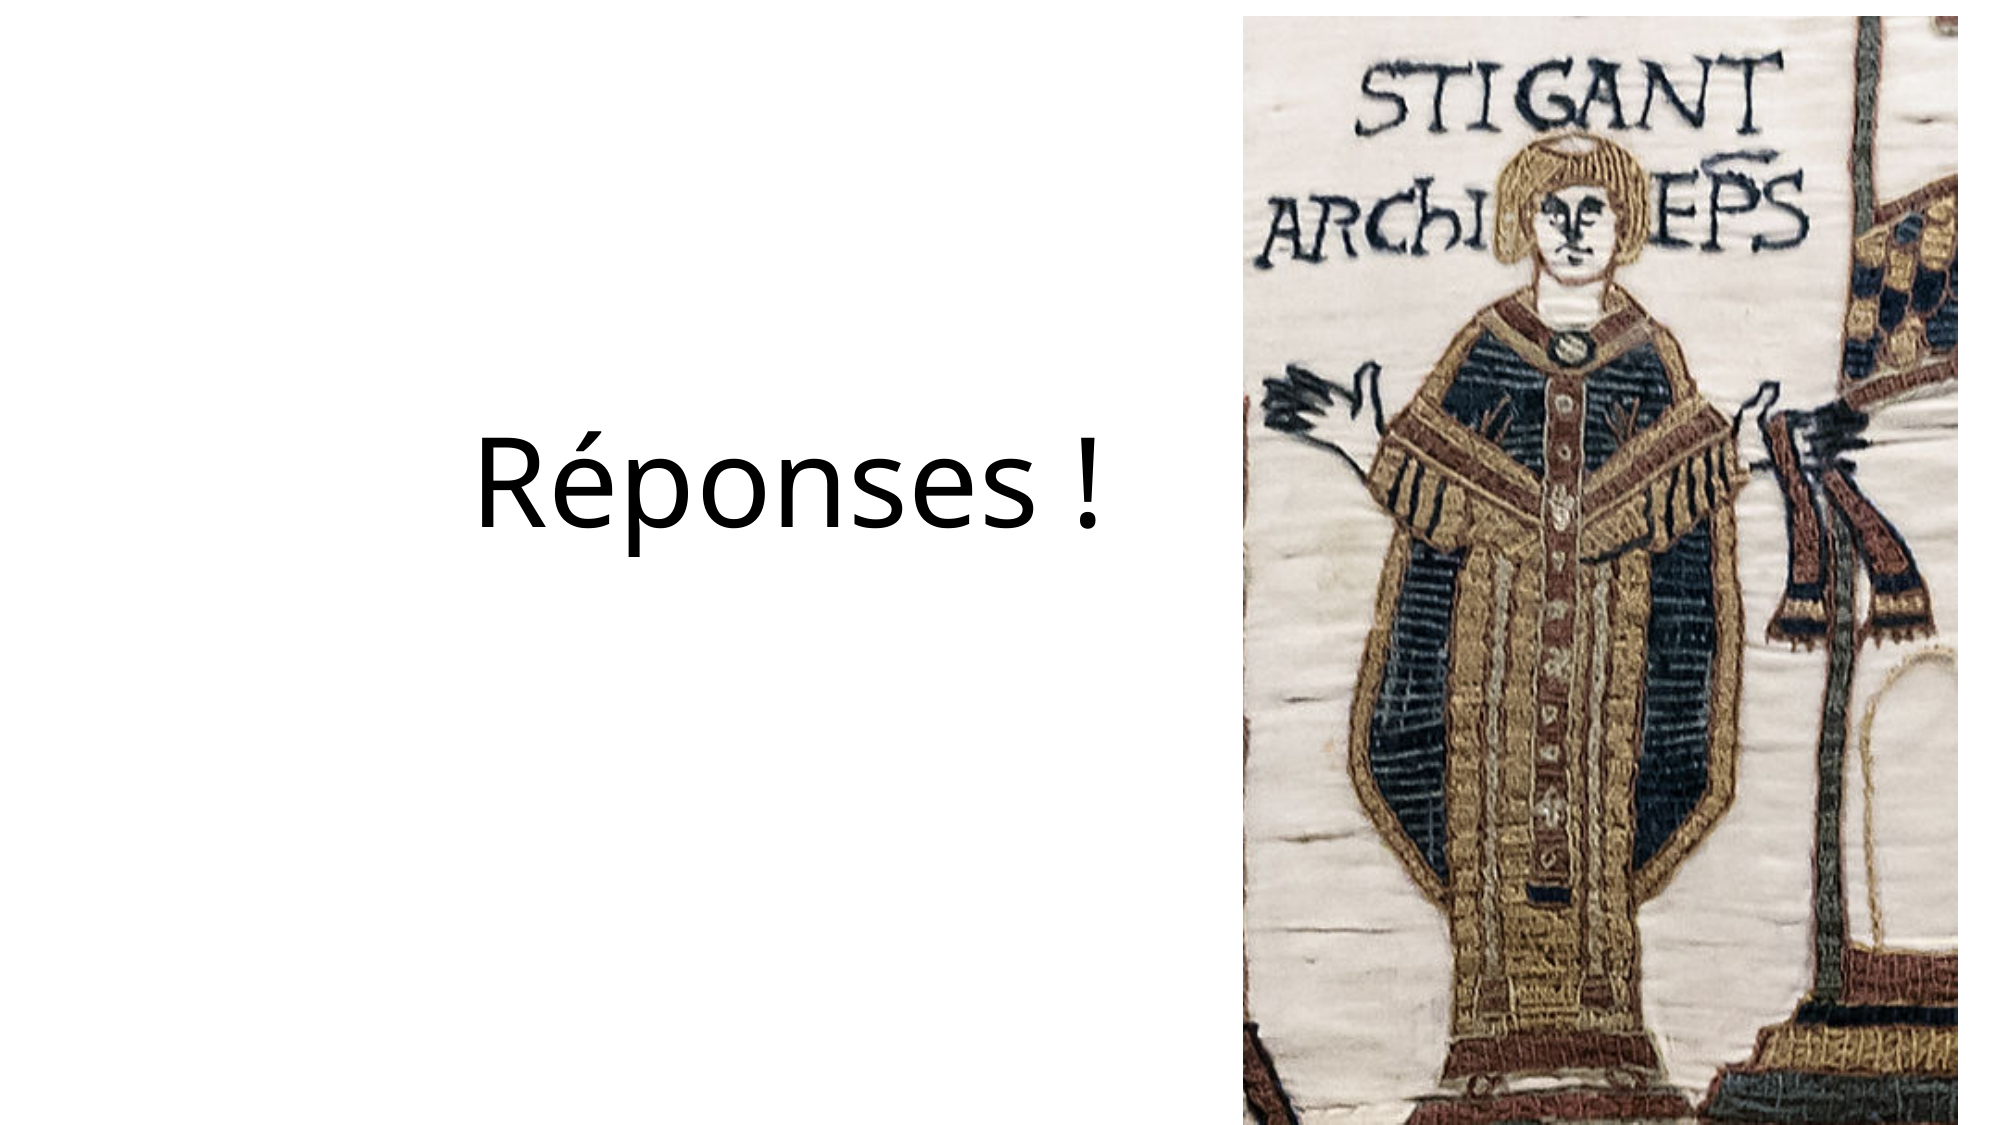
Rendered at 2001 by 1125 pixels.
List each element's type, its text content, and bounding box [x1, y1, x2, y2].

picture [1243, 16, 1958, 1125]
title Réponses ! [113, 170, 1243, 563]
